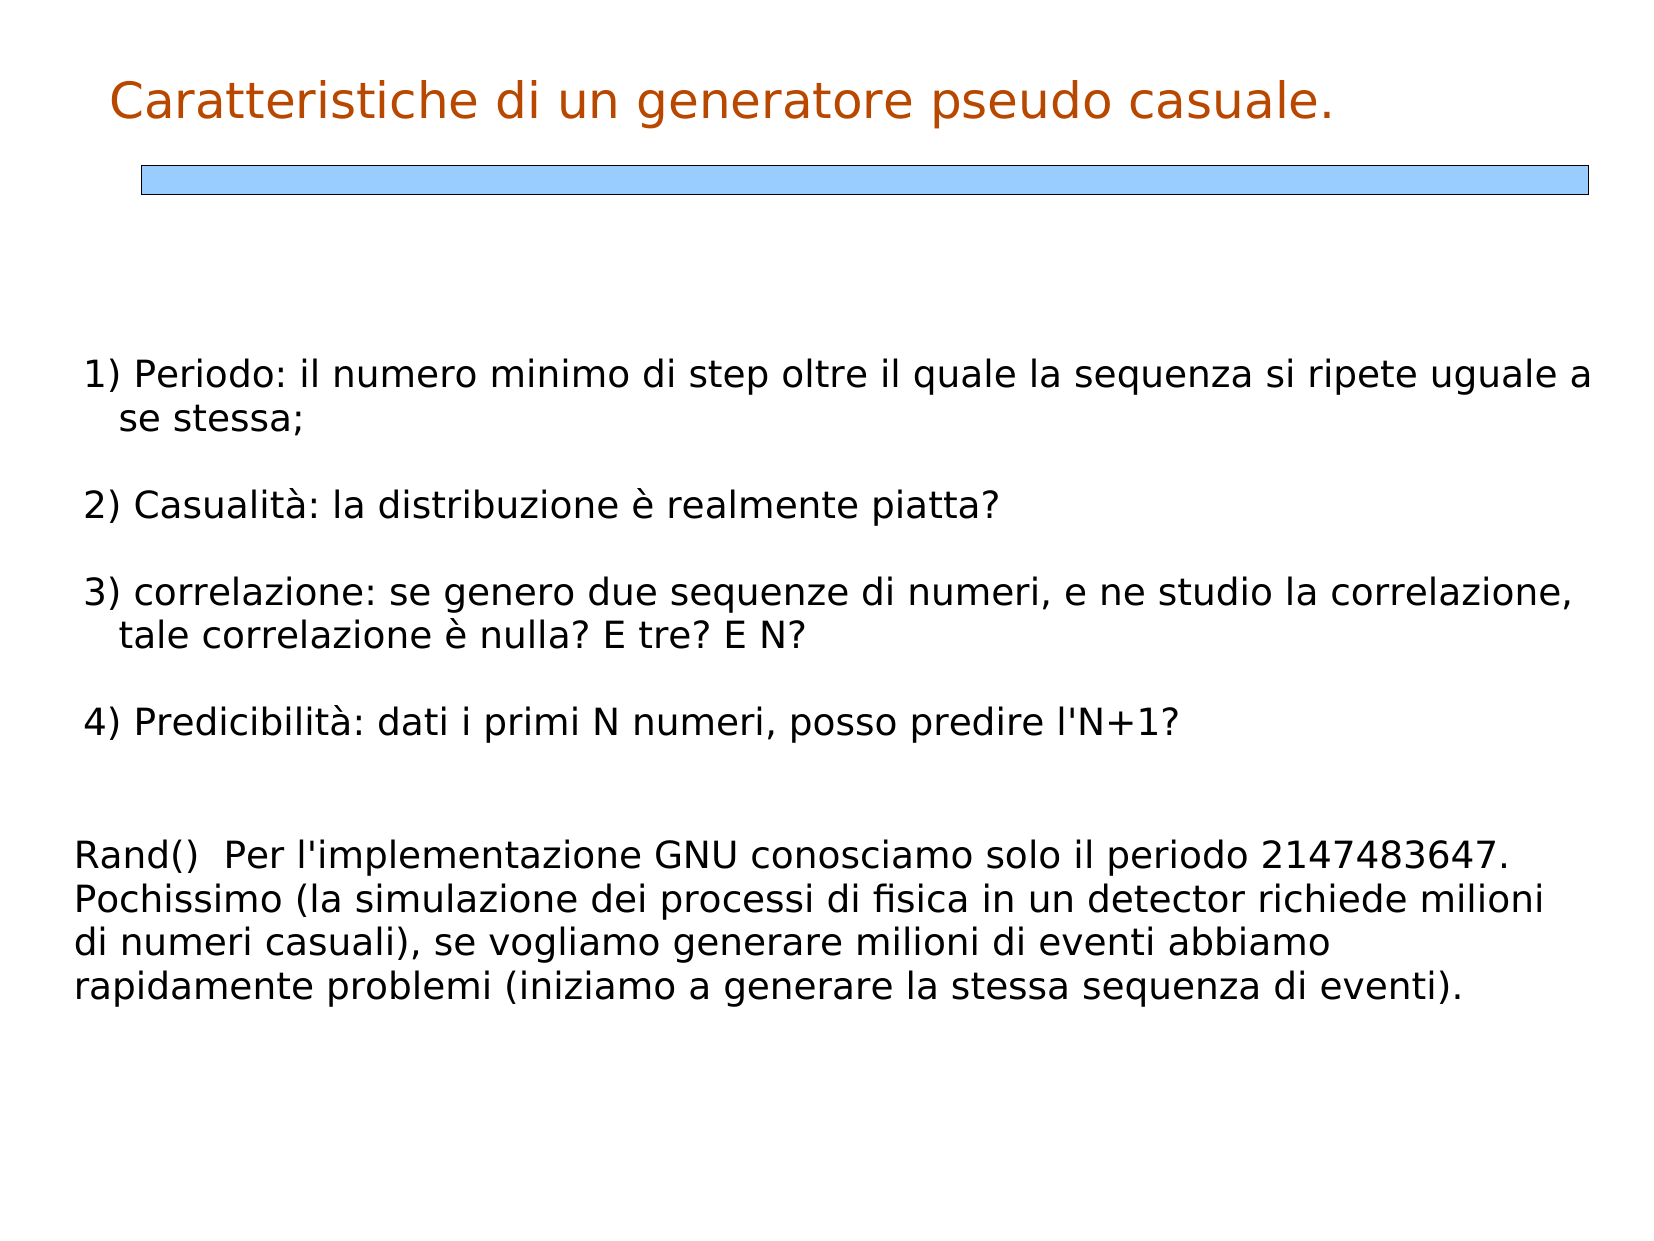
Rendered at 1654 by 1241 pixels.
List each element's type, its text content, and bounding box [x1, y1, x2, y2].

text_box Caratteristiche di un generatore pseudo casuale. [59, 64, 1536, 196]
text_box Rand() Per l'implementazione GNU conosciamo solo il periodo 2147483647. Pochissimo (la simulazione dei processi di fisica in un detector richiede milioni di numeri casuali), se vogliamo generare milioni di eventi abbiamo rapidamente problemi (iniziamo a generare la stessa sequenza di eventi). [59, 826, 1595, 1016]
text_box 1) Periodo: il numero minimo di step oltre il quale la sequenza si ripete uguale a se stessa; 2) Casualità: la distribuzione è realmente piatta? 3) correlazione: se genero due sequenze di numeri, e ne studio la correlazione, tale correlazione è nulla? E tre? E N? 4) Predicibilità: dati i primi N numeri, posso predire l'N+1? [33, 258, 1629, 753]
